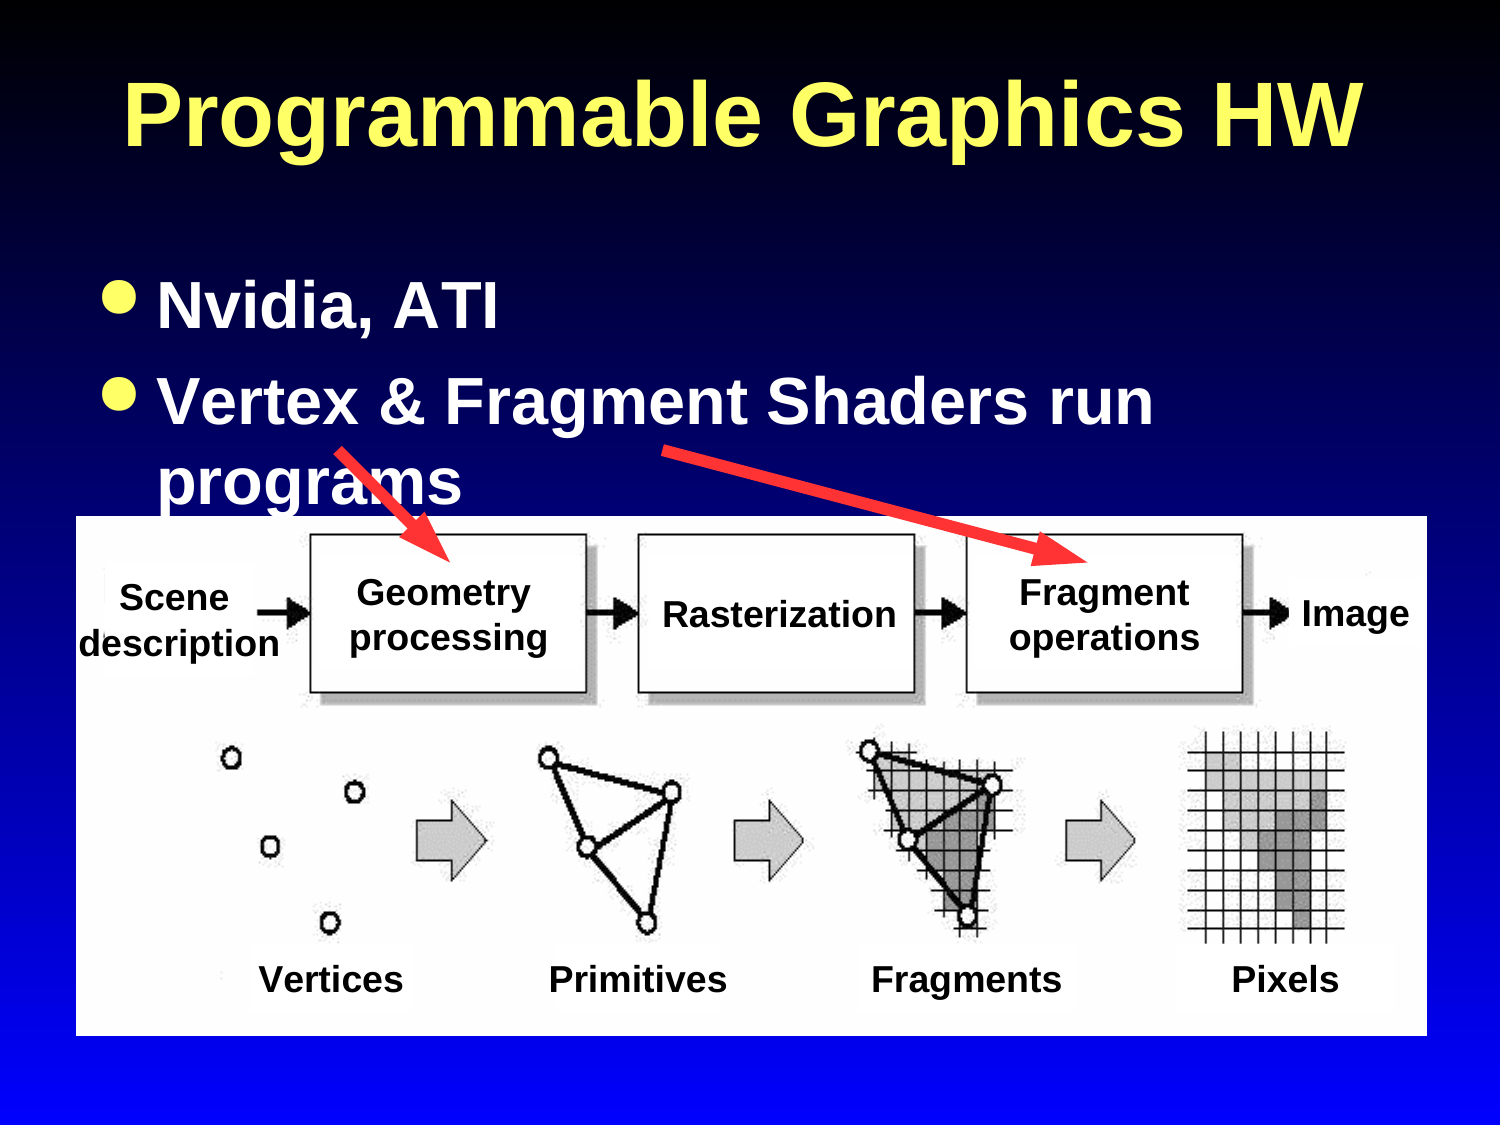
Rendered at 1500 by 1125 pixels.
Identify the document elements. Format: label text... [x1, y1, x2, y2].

list Nvidia, ATI Vertex & Fragment Shaders run programs [99, 262, 1388, 514]
text_box Geometry processing [317, 556, 581, 670]
text_box Pixels [1176, 943, 1395, 1013]
text_box Primitives [556, 943, 720, 1013]
text_box Vertices [249, 943, 413, 1013]
text_box Scene description [104, 562, 255, 676]
text_box Fragments [857, 943, 1076, 1013]
text_box Rasterization [648, 556, 911, 670]
text_box Image [1288, 577, 1423, 647]
picture [76, 516, 1427, 1036]
text_box Fragment operations [973, 556, 1236, 670]
title Programmable Graphics HW [99, 0, 1388, 226]
